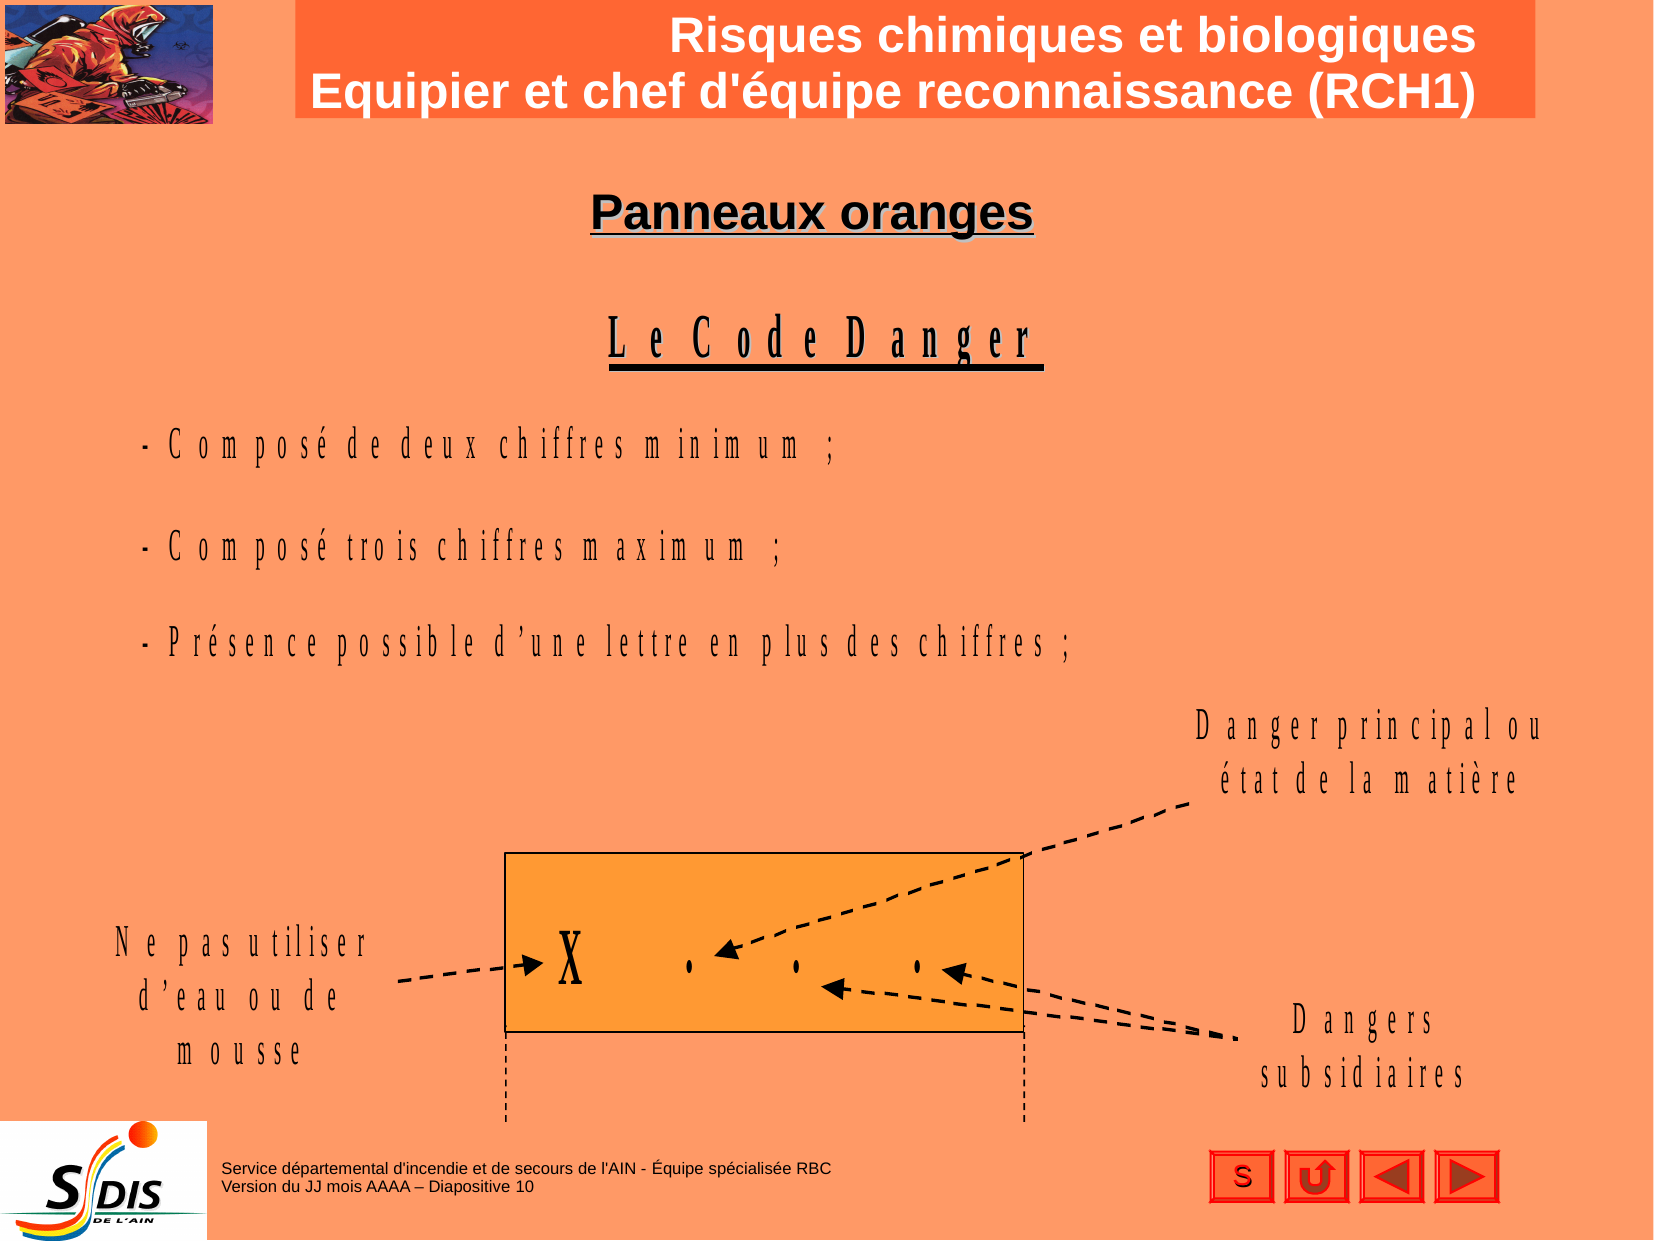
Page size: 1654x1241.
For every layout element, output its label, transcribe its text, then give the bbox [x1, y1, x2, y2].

picture [5, 5, 213, 124]
text_box [1287, 1151, 1349, 1202]
text_box Panneaux oranges [118, 177, 1506, 277]
text_box [1362, 1151, 1424, 1202]
text_box S [1217, 1151, 1267, 1200]
text_box [1212, 1151, 1274, 1202]
picture [0, 277, 1584, 1241]
text_box [1437, 1151, 1499, 1202]
